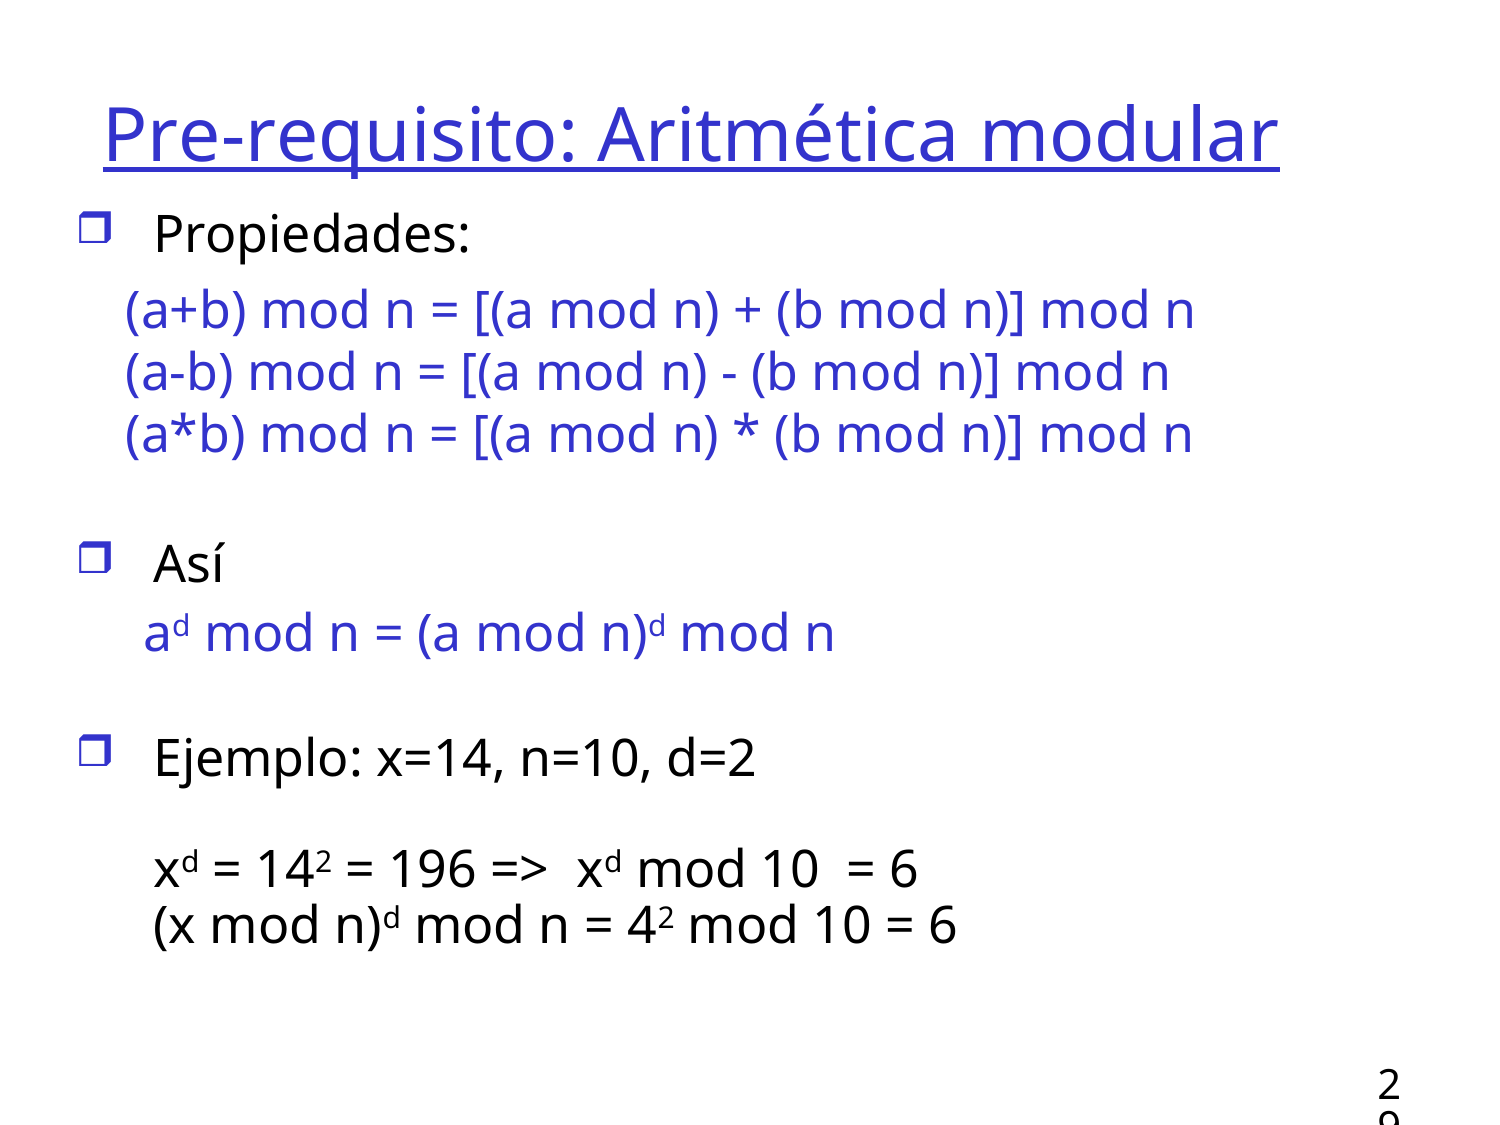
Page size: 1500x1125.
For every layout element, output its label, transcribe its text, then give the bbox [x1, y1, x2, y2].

title Pre-requisito: Aritmética modular [87, 37, 1425, 200]
list Propiedades: (a+b) mod n = [(a mod n) + (b mod n)] mod n (a-b) mod n = [(a mod n) - (b mod n)] mod n (a*b) mod n = [(a mod n) * (b mod n)] mod n Así ad mod n = (a mod n)d mod n Ejemplo: x=14, n=10, d=2 xd = 142 = 196 => xd mod 10 = 6 (x mod n)d mod n = 42 mod 10 = 6 [60, 200, 1430, 1026]
